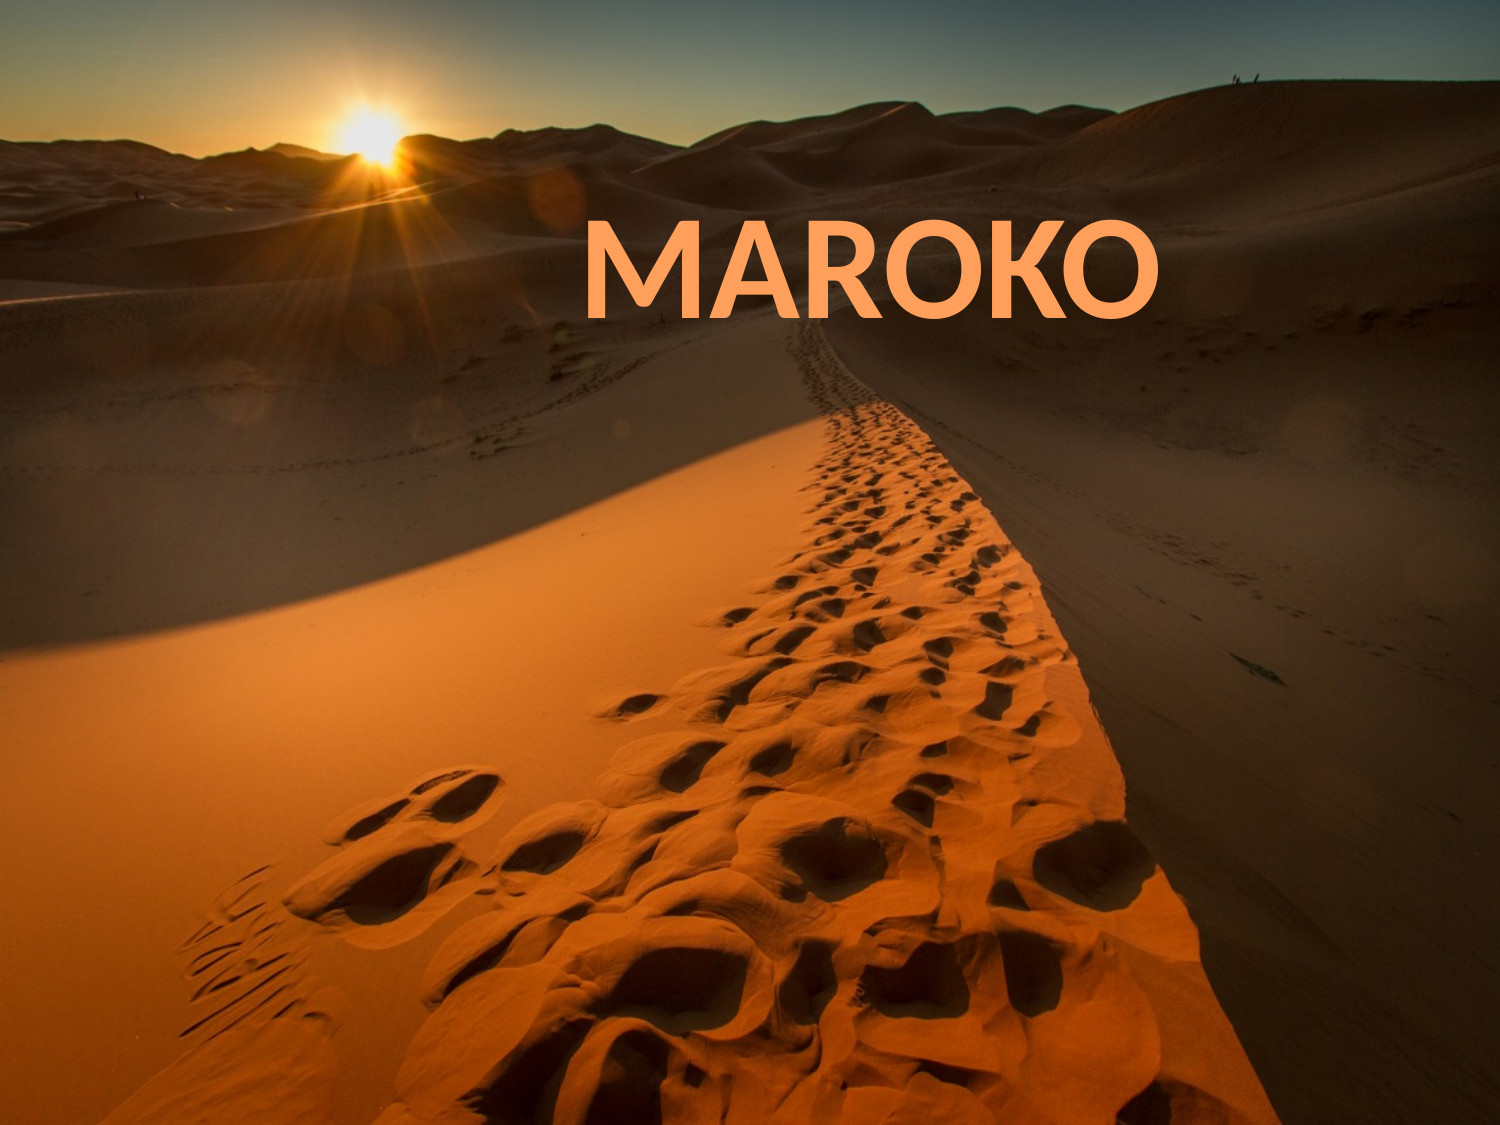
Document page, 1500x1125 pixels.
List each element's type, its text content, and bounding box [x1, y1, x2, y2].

picture [0, 0, 1500, 1125]
text_box MAROKO [564, 160, 1178, 356]
